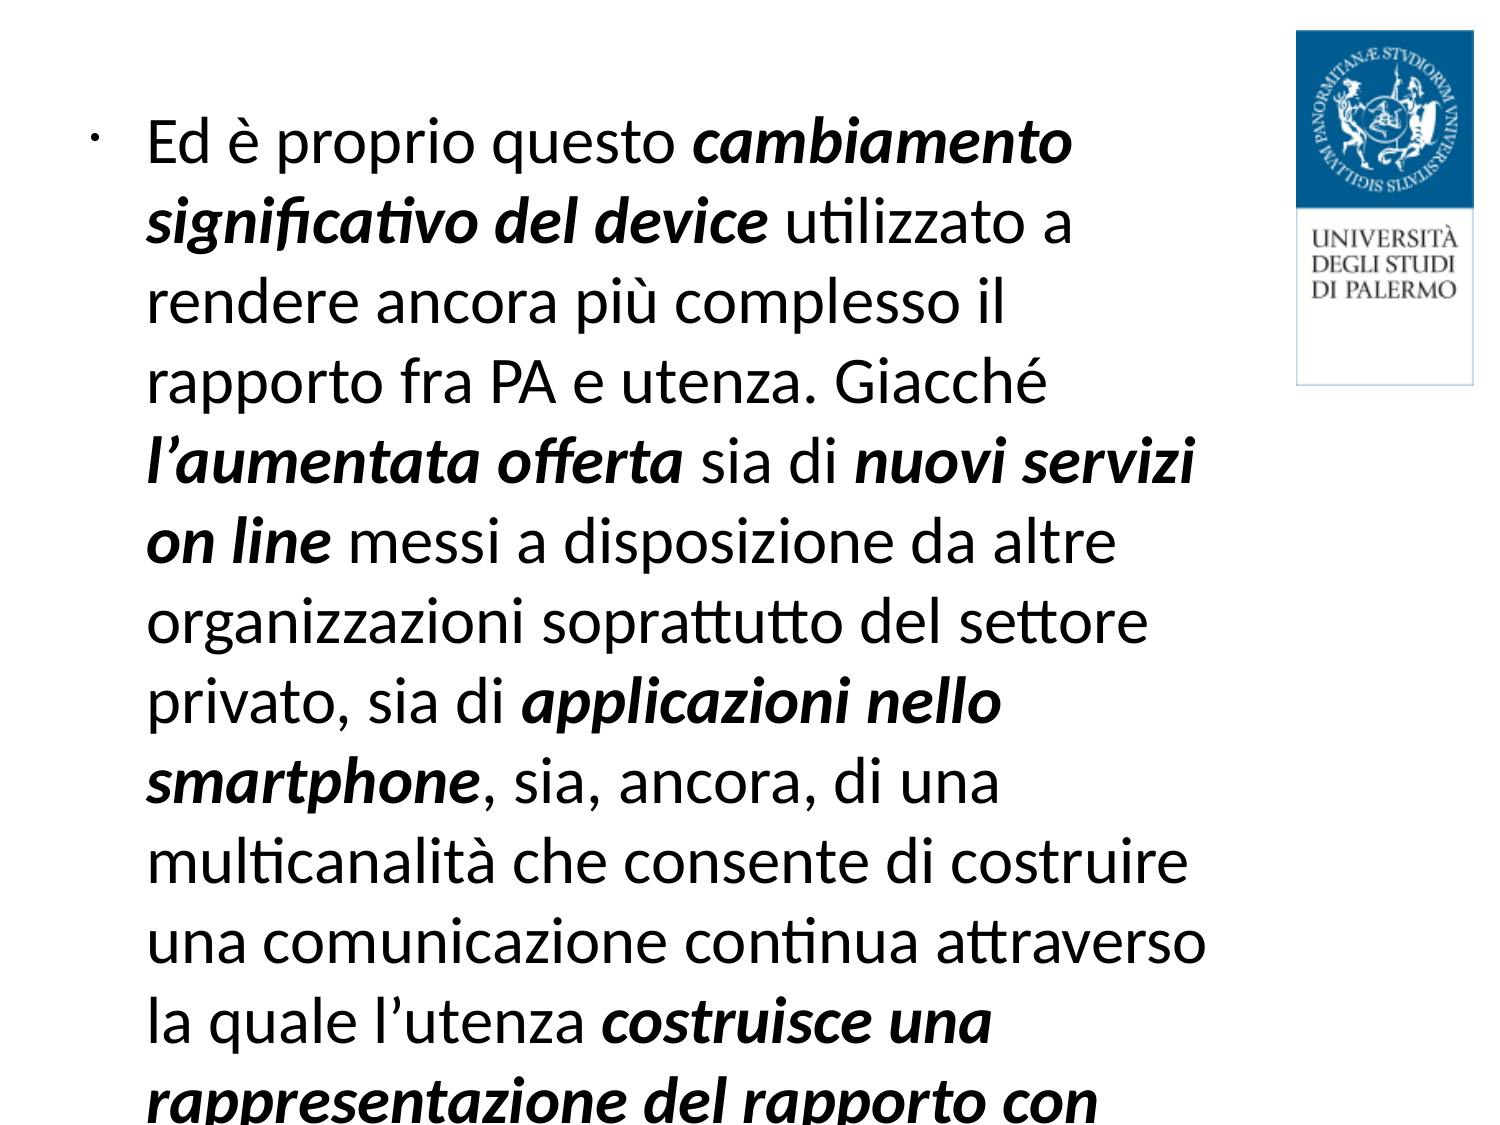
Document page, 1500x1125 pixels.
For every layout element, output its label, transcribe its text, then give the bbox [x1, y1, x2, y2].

list Ed è proprio questo cambiamento significativo del device utilizzato a rendere ancora più complesso il rapporto fra PA e utenza. Giacché l’aumentata offerta sia di nuovi servizi on line messi a disposizione da altre organizzazioni soprattutto del settore privato, sia di applicazioni nello smartphone, sia, ancora, di una multicanalità che consente di costruire una comunicazione continua attraverso la quale l’utenza costruisce una rappresentazione del rapporto con l’interlocutore che assume un significato in genere molto più friendly, ha reso ancora meno elevata la distanza percepita fra gli interlocutori stessi, rendendo le stesse istituzioni, o almeno, una loro parte, anche se spesso solo apparentemente, più “prossime” di quanto non siano mai state nel passato [75, 90, 1247, 1047]
picture [1296, 30, 1474, 386]
